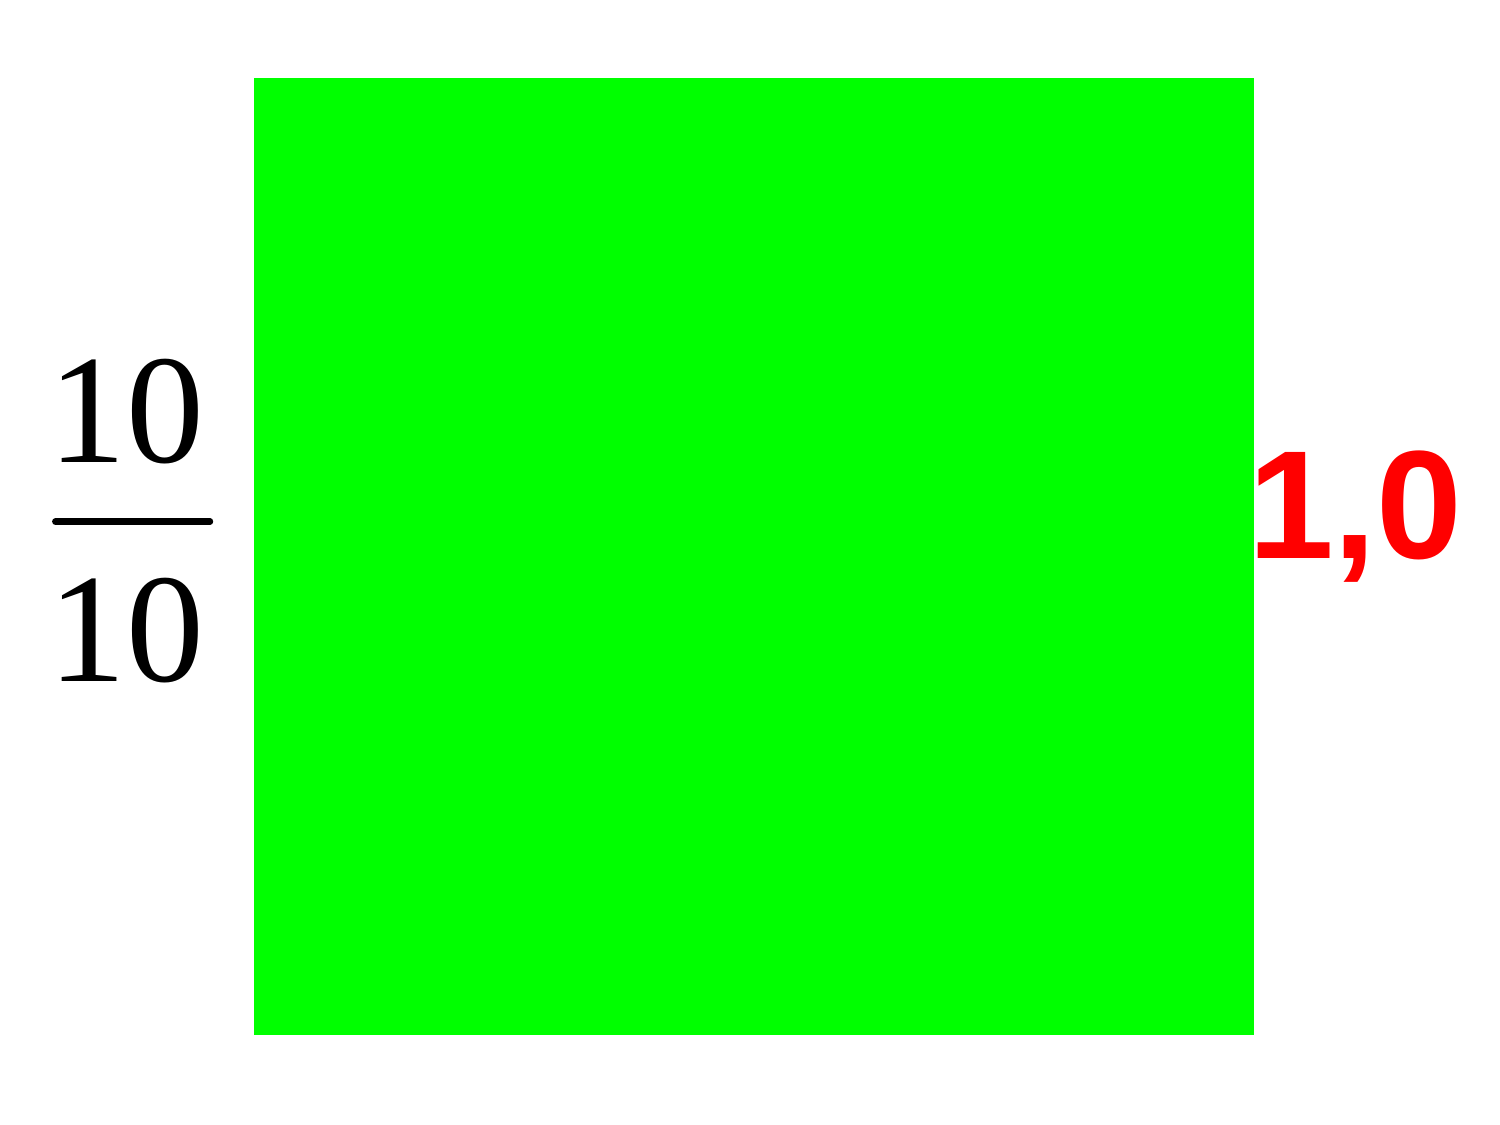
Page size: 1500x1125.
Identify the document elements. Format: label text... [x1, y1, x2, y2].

table_header [954, 78, 1054, 1035]
text_box 1,0 [1210, 397, 1500, 598]
table_header [454, 78, 554, 1035]
table_header [554, 78, 654, 1035]
table_header [754, 78, 854, 1035]
table_header [1154, 78, 1254, 1035]
table_header [354, 78, 454, 1035]
table_header [254, 78, 354, 1035]
table_header [854, 78, 954, 1035]
table_header [654, 78, 754, 1035]
table_header [1054, 78, 1154, 1035]
chart [29, 314, 237, 716]
